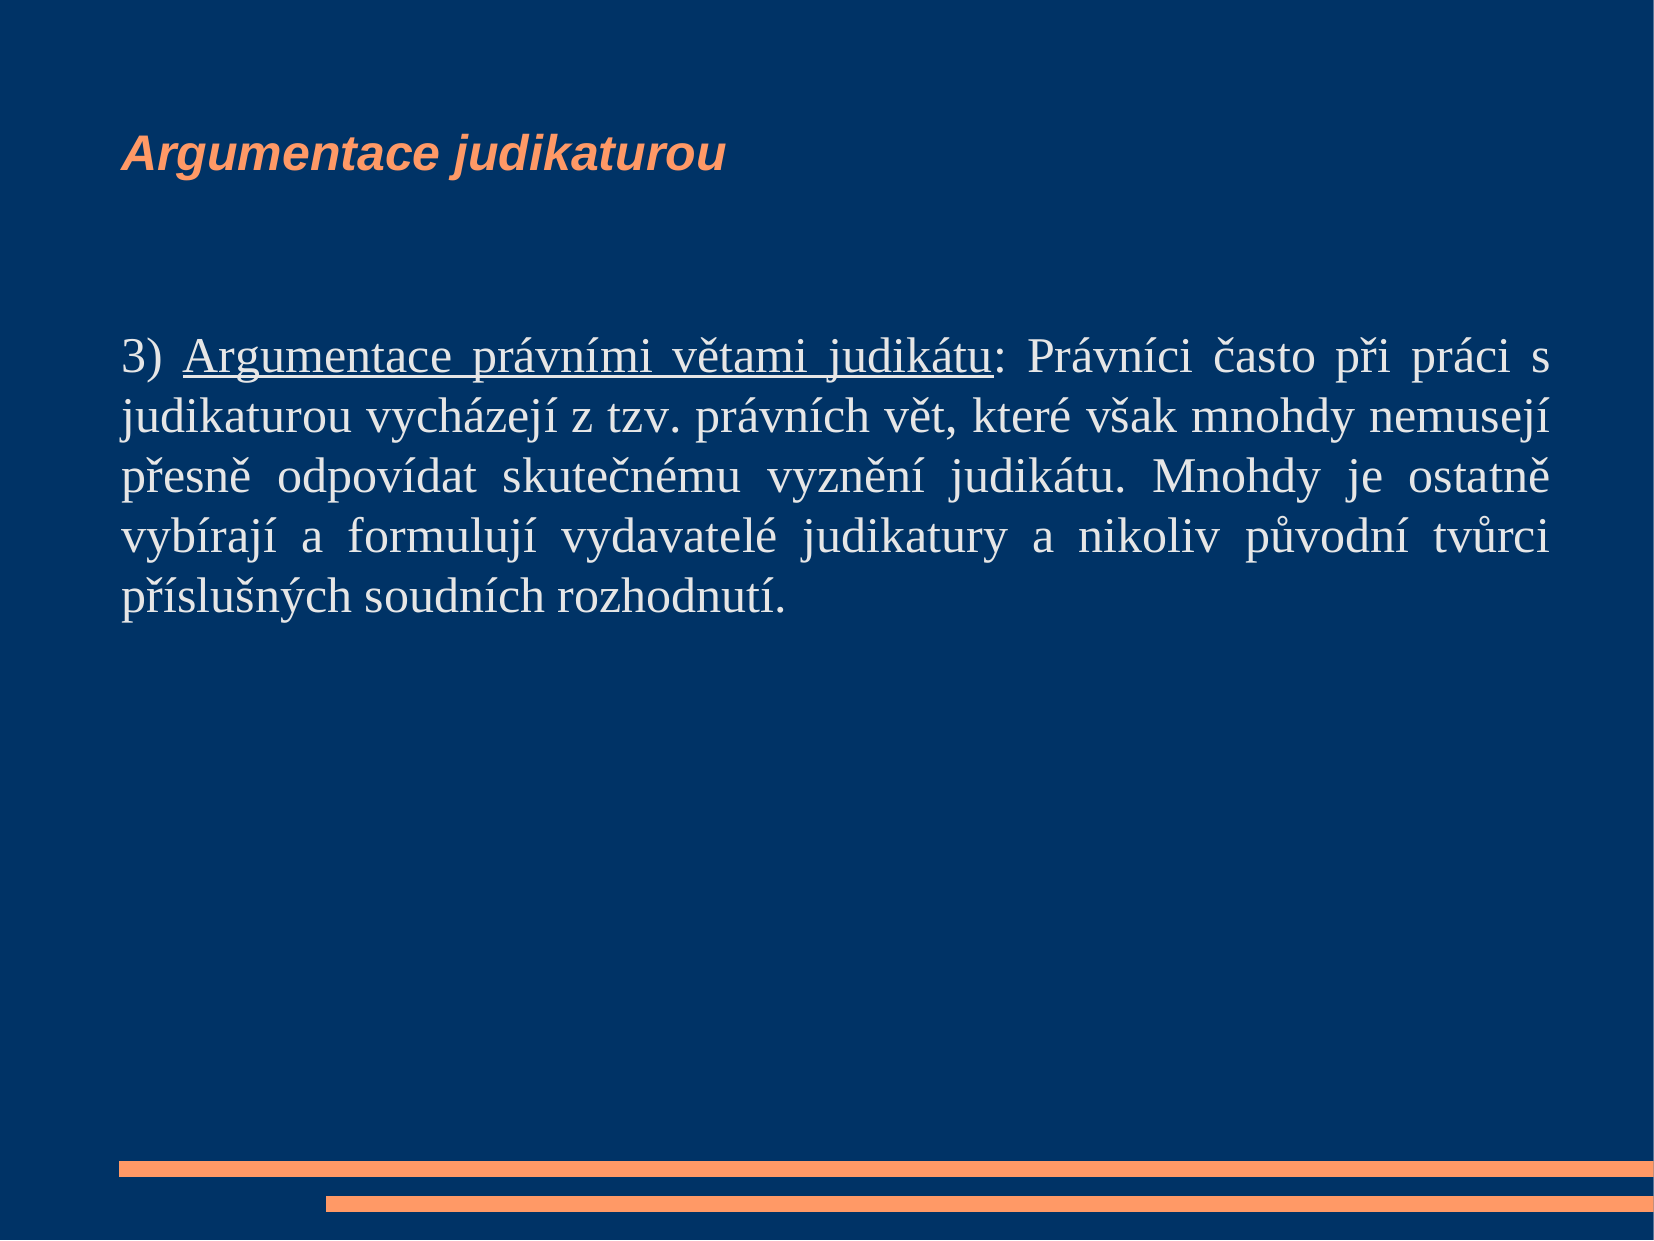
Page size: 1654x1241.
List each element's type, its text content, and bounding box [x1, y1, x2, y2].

title Argumentace judikaturou [121, 46, 1534, 254]
list 3) Argumentace právními větami judikátu: Právníci často při práci s judikaturou vycházejí z tzv. právních vět, které však mnohdy nemusejí přesně odpovídat skutečnému vyznění judikátu. Mnohdy je ostatně vybírají a formulují vydavatelé judikatury a nikoliv původní tvůrci příslušných soudních rozhodnutí. [121, 322, 1561, 1132]
